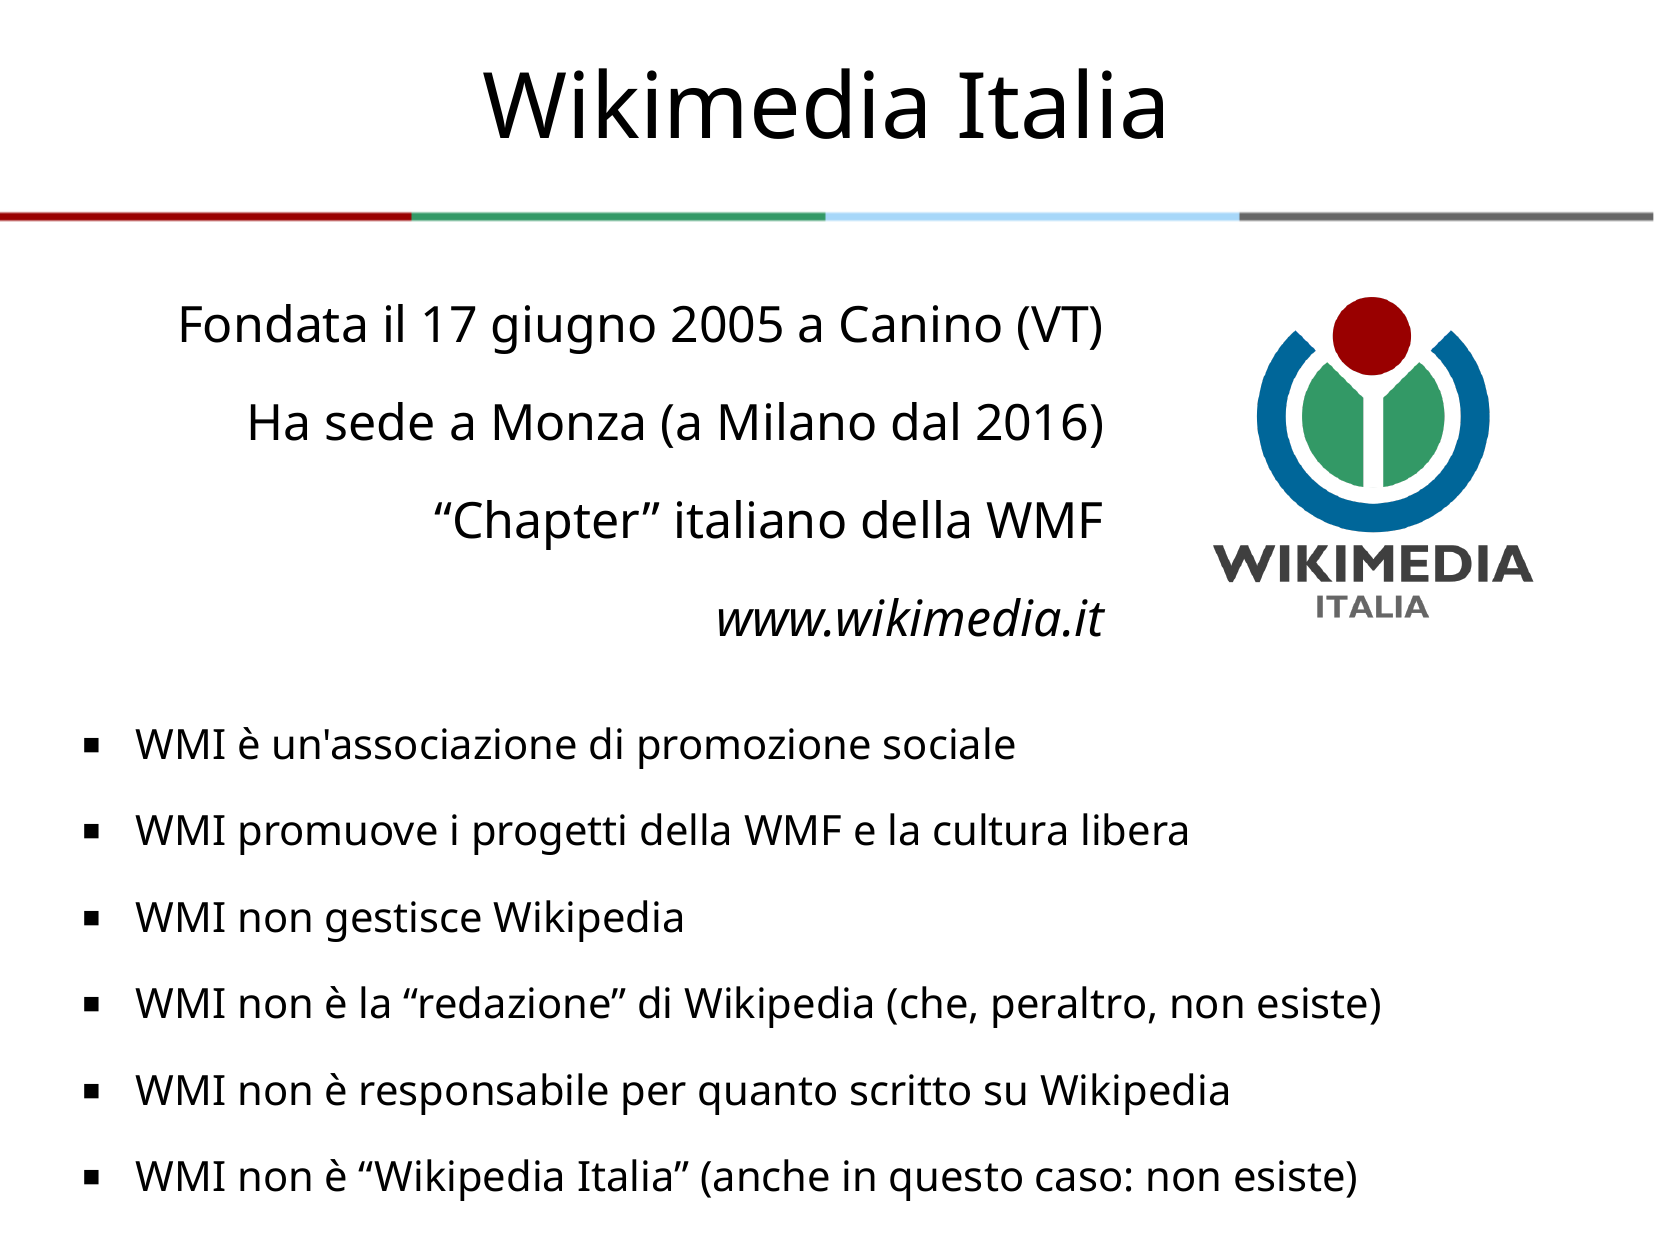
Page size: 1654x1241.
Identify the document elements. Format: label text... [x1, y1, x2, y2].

picture [0, 200, 1654, 235]
picture [1210, 294, 1536, 620]
list Fondata il 17 giugno 2005 a Canino (VT) Ha sede a Monza (a Milano dal 2016) “Chapter” italiano della WMF www.wikimedia.it [53, 289, 1105, 656]
list WMI è un'associazione di promozione sociale WMI promuove i progetti della WMF e la cultura libera WMI non gestisce Wikipedia WMI non è la “redazione” di Wikipedia (che, peraltro, non esiste) WMI non è responsabile per quanto scritto su Wikipedia WMI non è “Wikipedia Italia” (anche in questo caso: non esiste) [64, 714, 1542, 1211]
title Wikimedia Italia [82, 0, 1571, 200]
